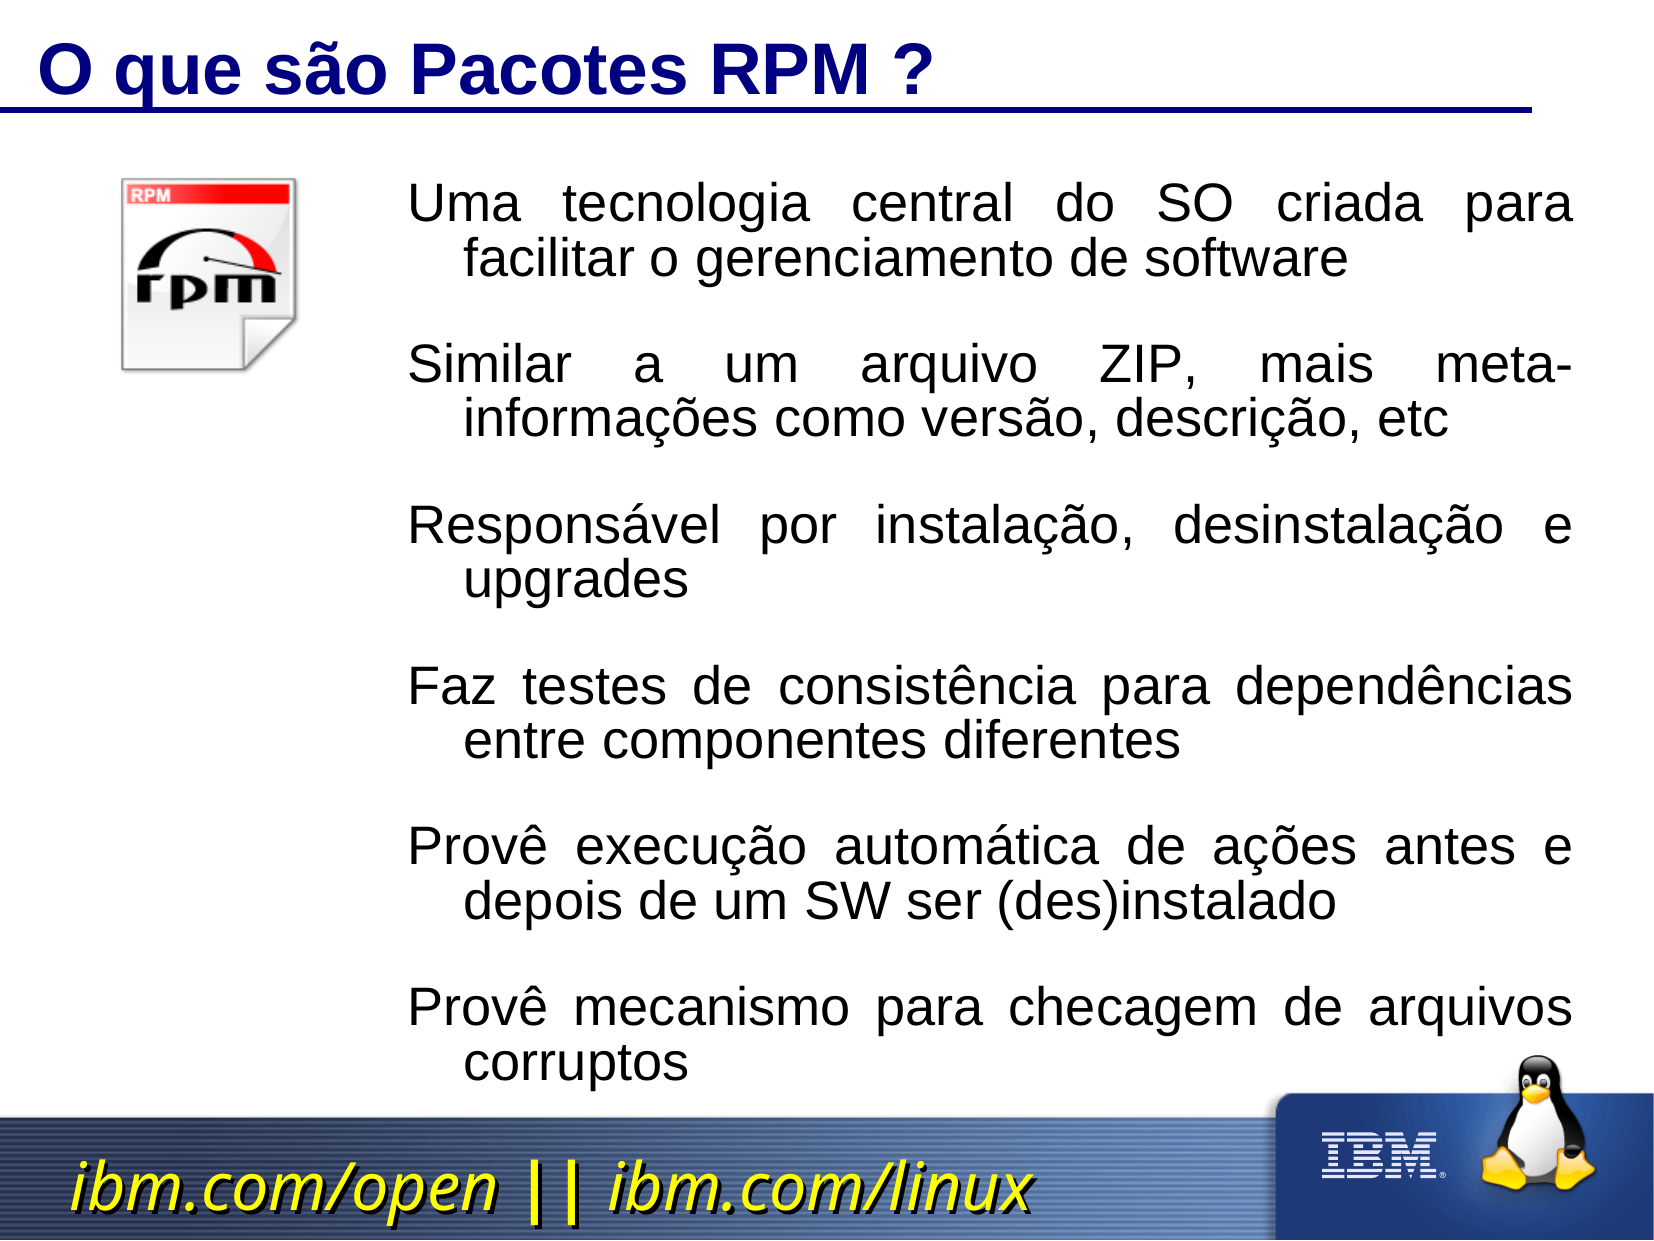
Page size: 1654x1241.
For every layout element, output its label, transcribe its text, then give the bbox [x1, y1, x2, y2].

list Uma tecnologia central do SO criada para facilitar o gerenciamento de software Similar a um arquivo ZIP, mais meta-informações como versão, descrição, etc Responsável por instalação, desinstalação e upgrades Faz testes de consistência para dependências entre componentes diferentes Provê execução automática de ações antes e depois de um SW ser (des)instalado Provê mecanismo para checagem de arquivos corruptos [407, 178, 1576, 1098]
picture [114, 177, 315, 379]
picture [0, 1054, 1654, 1240]
text_box O que são Pacotes RPM ? [22, 15, 1433, 143]
